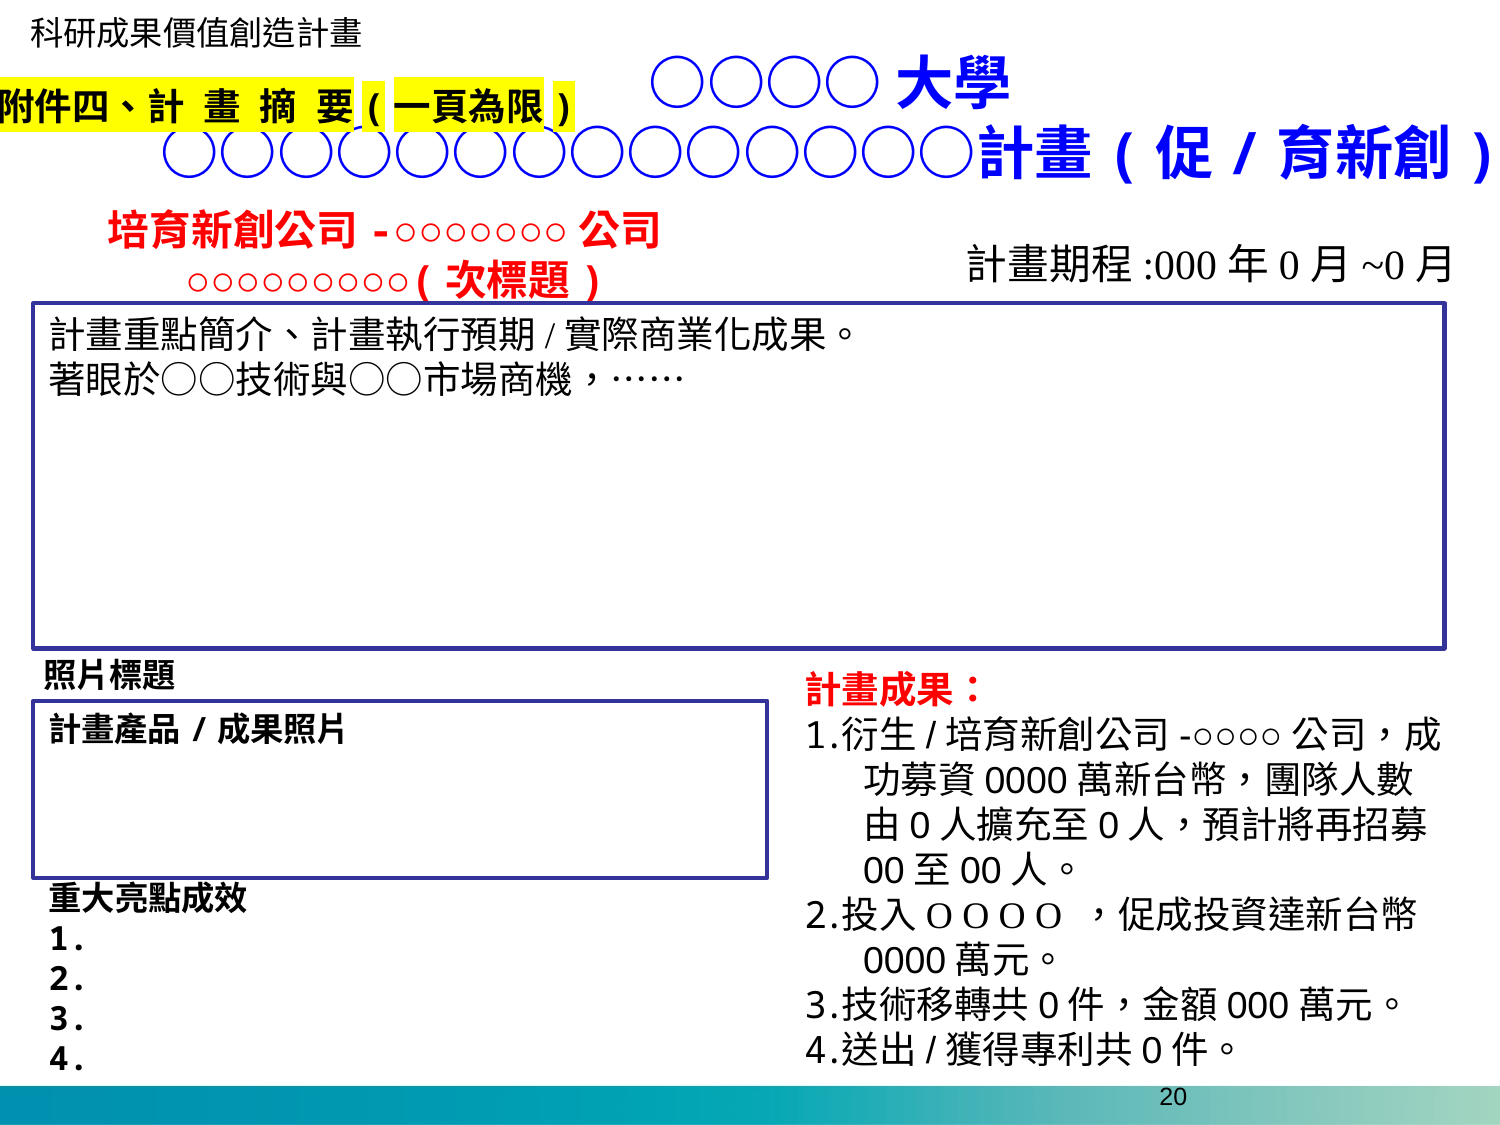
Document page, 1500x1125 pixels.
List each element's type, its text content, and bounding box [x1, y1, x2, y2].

text_box 計畫期程:000年0月~0月 [951, 230, 1472, 295]
text_box 附件四、計 畫 摘 要(一頁為限) [0, 75, 620, 137]
text_box 照片標題 [28, 646, 763, 703]
text_box 19 [1144, 1039, 1495, 1118]
text_box 計畫產品/成果照片 [33, 700, 768, 878]
title ○○○○大學 ○○○○○○○○○○○○○○計畫(促/育新創) [88, 38, 1500, 191]
text_box 培育新創公司-○○○○○○○公司 ○○○○○○○○○(次標題) [0, 196, 1101, 311]
text_box 計畫成果： 衍生/培育新創公司-○○○○公司，成功募資0000萬新台幣，團隊人數由0人擴充至0人，預計將再招募00至00人。 投入O O O O ，促成投資達新台幣0000萬元。 技術移轉共0件，金額000萬元。 送出/獲得專利共0件。 [789, 658, 1458, 1083]
text_box 重大亮點成效 1. 2. 3. 4. [34, 880, 757, 1084]
text_box 計畫重點簡介、計畫執行預期/實際商業化成果。 著眼於○○技術與○○市場商機，…… [33, 303, 1444, 648]
